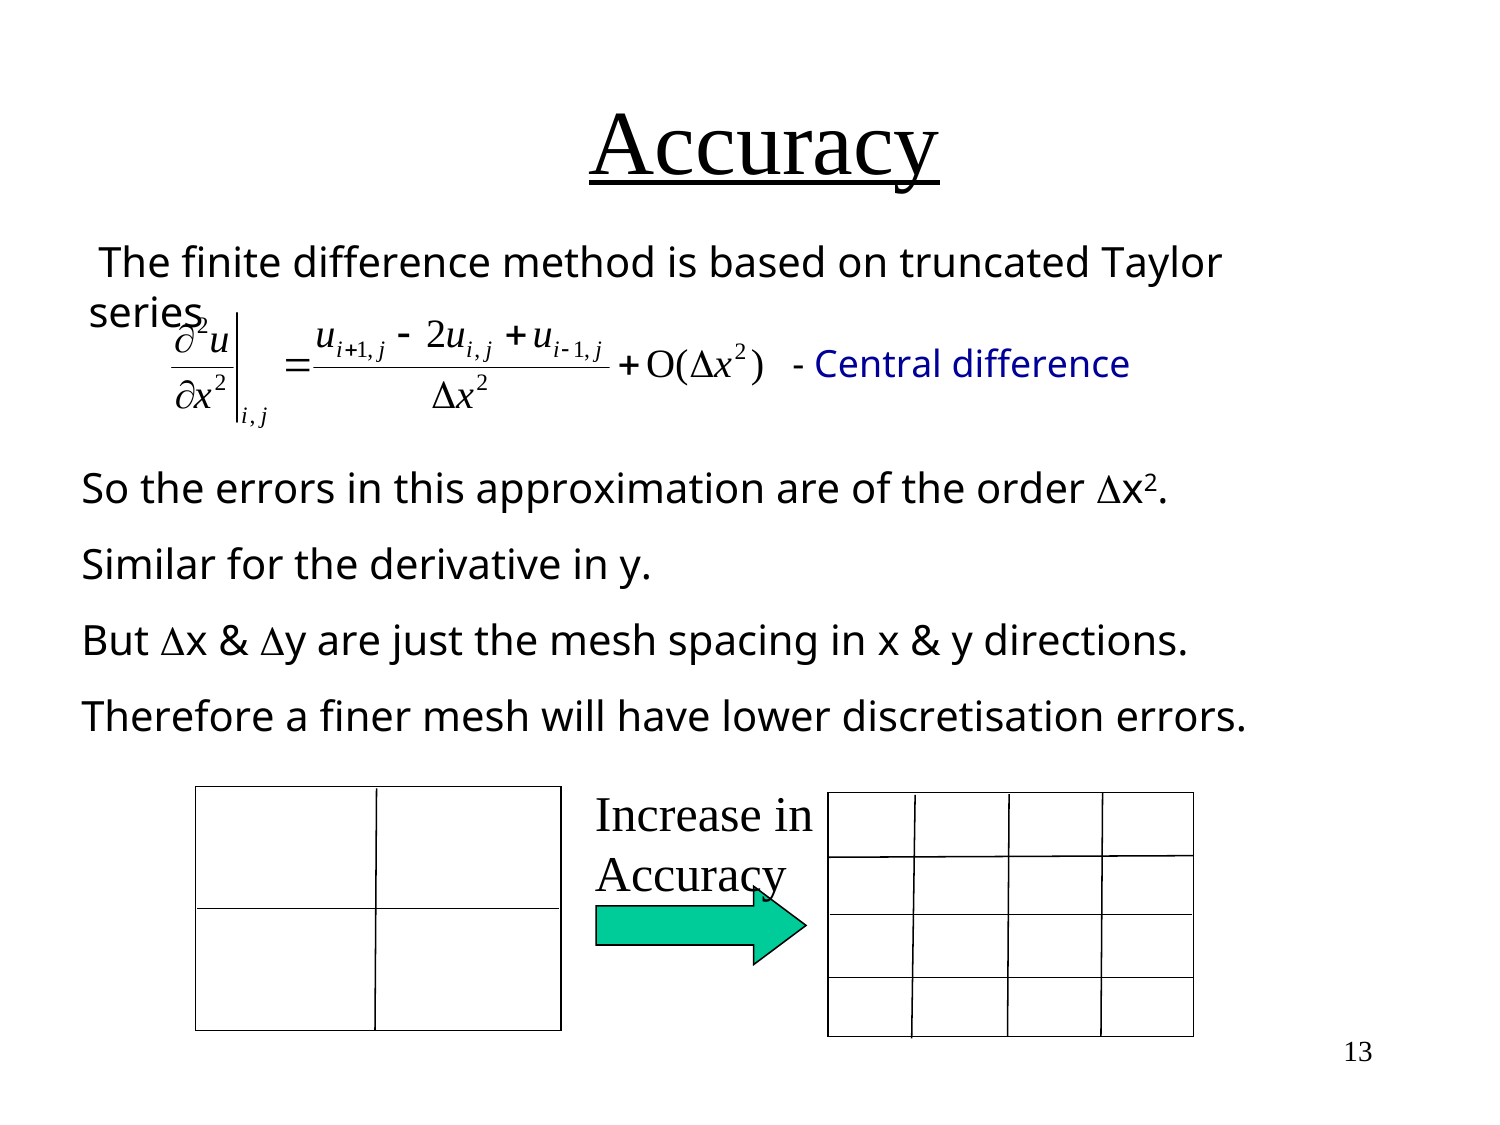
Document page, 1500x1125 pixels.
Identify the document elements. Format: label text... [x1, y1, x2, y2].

text_box [1103, 857, 1194, 977]
text_box [915, 858, 1007, 914]
text_box [1010, 857, 1101, 914]
text_box <number> [1074, 1025, 1388, 1101]
text_box The finite difference method is based on truncated Taylor series [73, 228, 1345, 344]
chart [165, 303, 773, 438]
text_box So the errors in this approximation are of the order x2. Similar for the derivative in y. But x & y are just the mesh spacing in x & y directions. Therefore a finer mesh will have lower discretisation errors. [55, 454, 1447, 824]
text_box [828, 978, 911, 1037]
text_box - Central difference [777, 332, 1203, 393]
text_box [835, 792, 1194, 856]
text_box [1009, 978, 1100, 1037]
text_box Increase in Accuracy [580, 773, 835, 910]
text_box [1102, 978, 1194, 1037]
text_box [195, 786, 562, 1031]
text_box [914, 915, 1007, 977]
text_box [1009, 915, 1100, 977]
text_box [913, 978, 1007, 1037]
text_box [828, 858, 913, 977]
title Accuracy [127, 50, 1403, 238]
